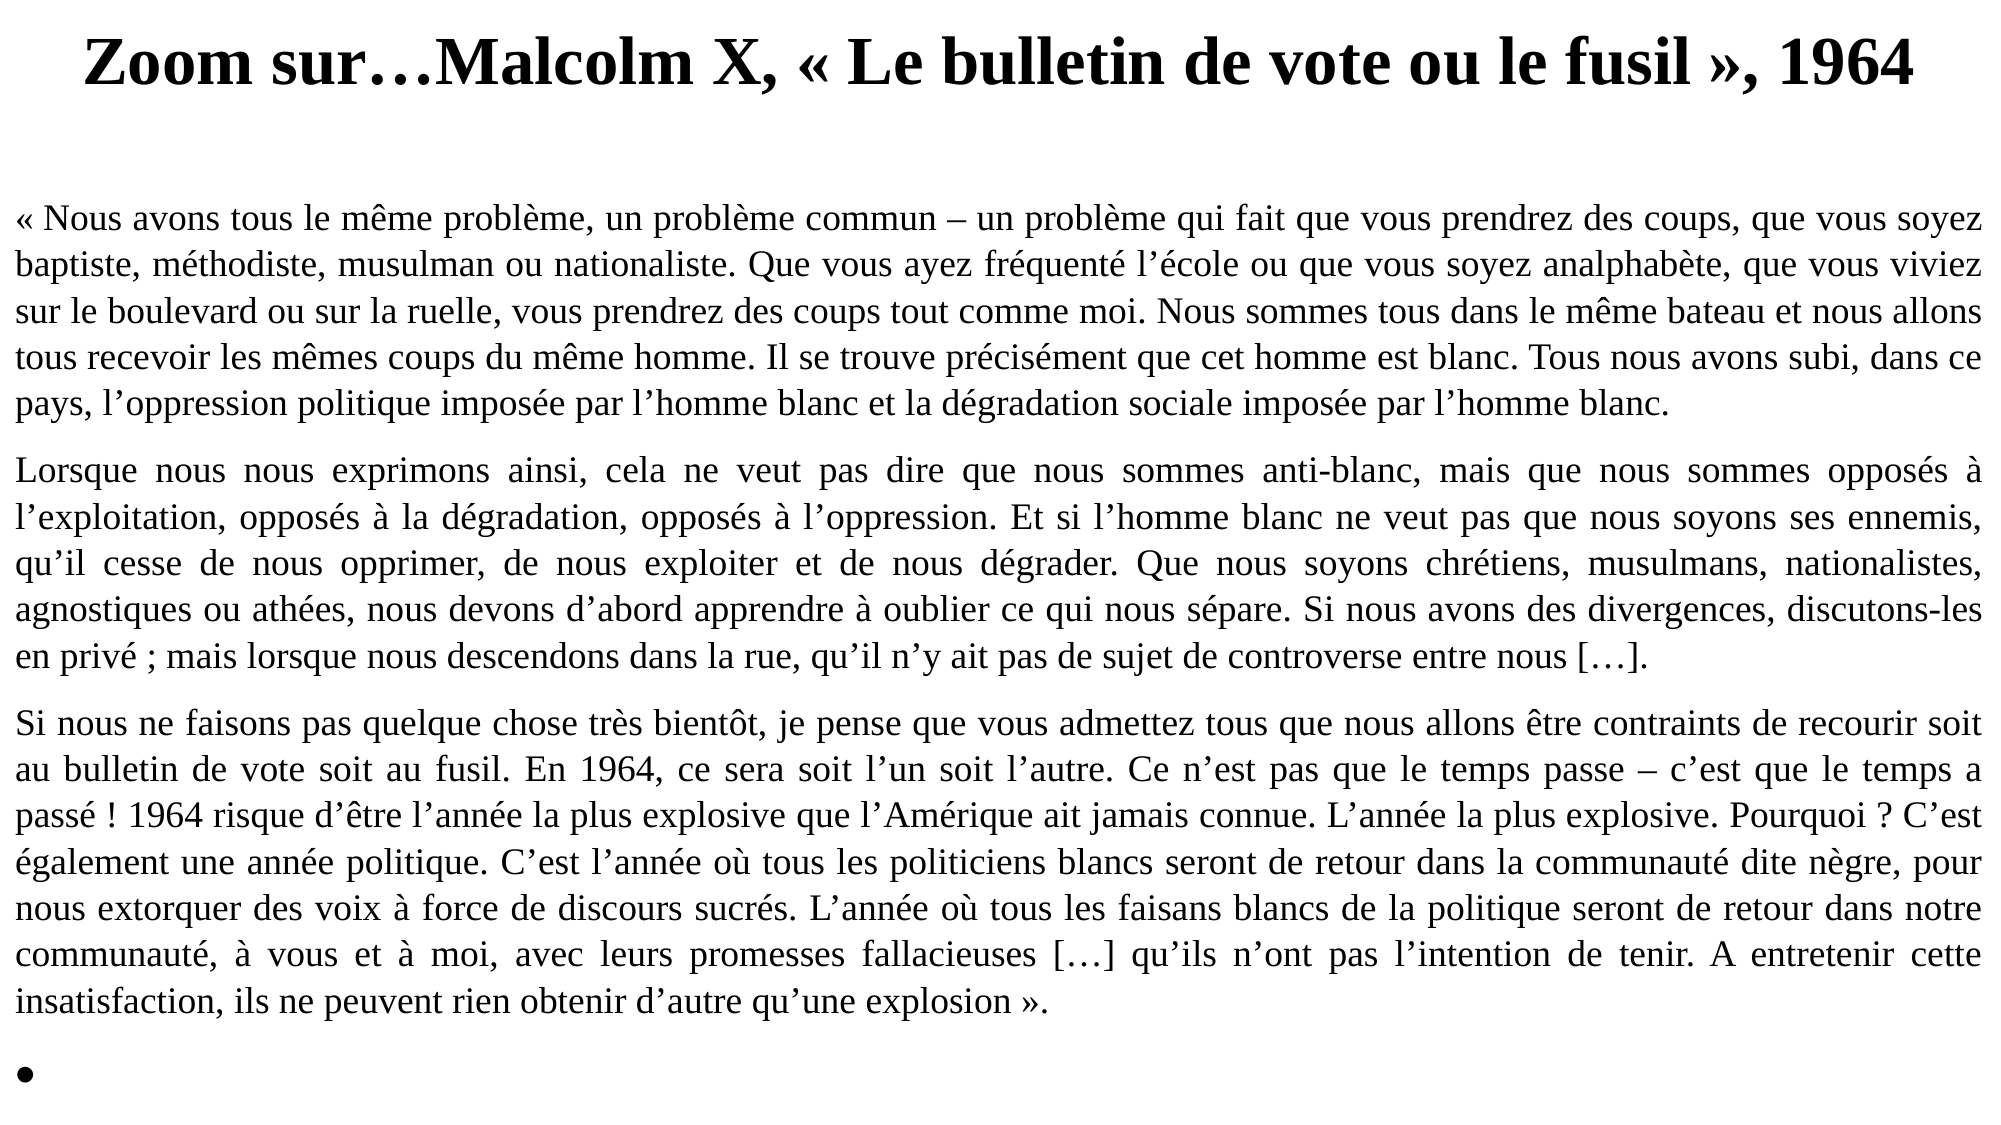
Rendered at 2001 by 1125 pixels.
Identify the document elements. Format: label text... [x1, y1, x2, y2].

title Zoom sur…Malcolm X, « Le bulletin de vote ou le fusil », 1964 [0, 7, 2000, 117]
list « Nous avons tous le même problème, un problème commun – un problème qui fait que vous prendrez des coups, que vous soyez baptiste, méthodiste, musulman ou nationaliste. Que vous ayez fréquenté l’école ou que vous soyez analphabète, que vous viviez sur le boulevard ou sur la ruelle, vous prendrez des coups tout comme moi. Nous sommes tous dans le même bateau et nous allons tous recevoir les mêmes coups du même homme. Il se trouve précisément que cet homme est blanc. Tous nous avons subi, dans ce pays, l’oppression politique imposée par l’homme blanc et la dégradation sociale imposée par l’homme blanc. Lorsque nous nous exprimons ainsi, cela ne veut pas dire que nous sommes anti-blanc, mais que nous sommes opposés à l’exploitation, opposés à la dégradation, opposés à l’oppression. Et si l’homme blanc ne veut pas que nous soyons ses ennemis, qu’il cesse de nous opprimer, de nous exploiter et de nous dégrader. Que nous soyons chrétiens, musulmans, nationalistes, agnostiques ou athées, nous devons d’abord apprendre à oublier ce qui nous sépare. Si nous avons des divergences, discutons-les en privé ; mais lorsque nous descendons dans la rue, qu’il n’y ait pas de sujet de controverse entre nous […]. Si nous ne faisons pas quelque chose très bientôt, je pense que vous admettez tous que nous allons être contraints de recourir soit au bulletin de vote soit au fusil. En 1964, ce sera soit l’un soit l’autre. Ce n’est pas que le temps passe – c’est que le temps a passé ! 1964 risque d’être l’année la plus explosive que l’Amérique ait jamais connue. L’année la plus explosive. Pourquoi ? C’est également une année politique. C’est l’année où tous les politiciens blancs seront de retour dans la communauté dite nègre, pour nous extorquer des voix à force de discours sucrés. L’année où tous les faisans blancs de la politique seront de retour dans notre communauté, à vous et à moi, avec leurs promesses fallacieuses […] qu’ils n’ont pas l’intention de tenir. A entretenir cette insatisfaction, ils ne peuvent rien obtenir d’autre qu’une explosion ». [0, 184, 2000, 1122]
